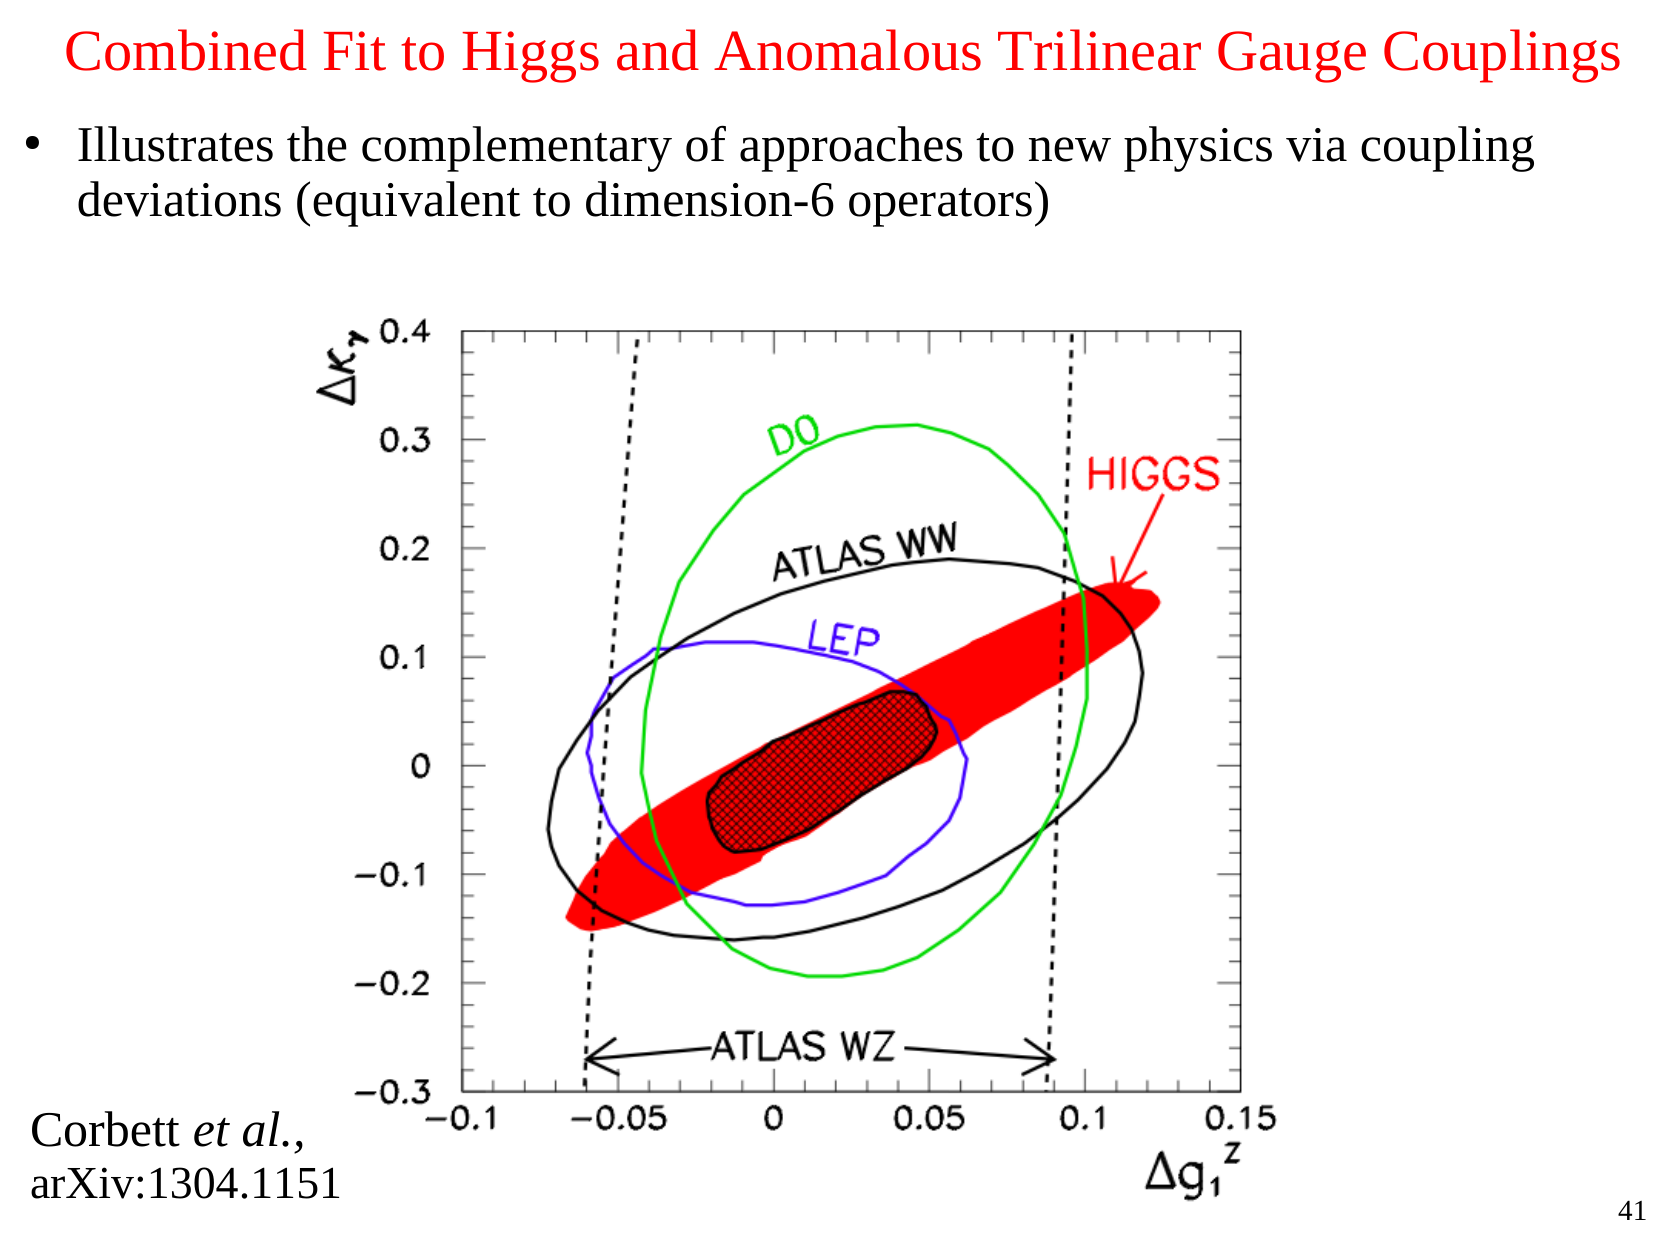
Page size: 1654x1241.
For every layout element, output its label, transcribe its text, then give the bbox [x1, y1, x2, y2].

title Combined Fit to Higgs and Anomalous Trilinear Gauge Couplings [34, 0, 1654, 144]
list Illustrates the complementary of approaches to new physics via coupling deviations (equivalent to dimension-6 operators) [5, 116, 1641, 1113]
picture [295, 299, 1294, 1215]
text_box Corbett et al., arXiv:1304.1151 [30, 1102, 341, 1209]
